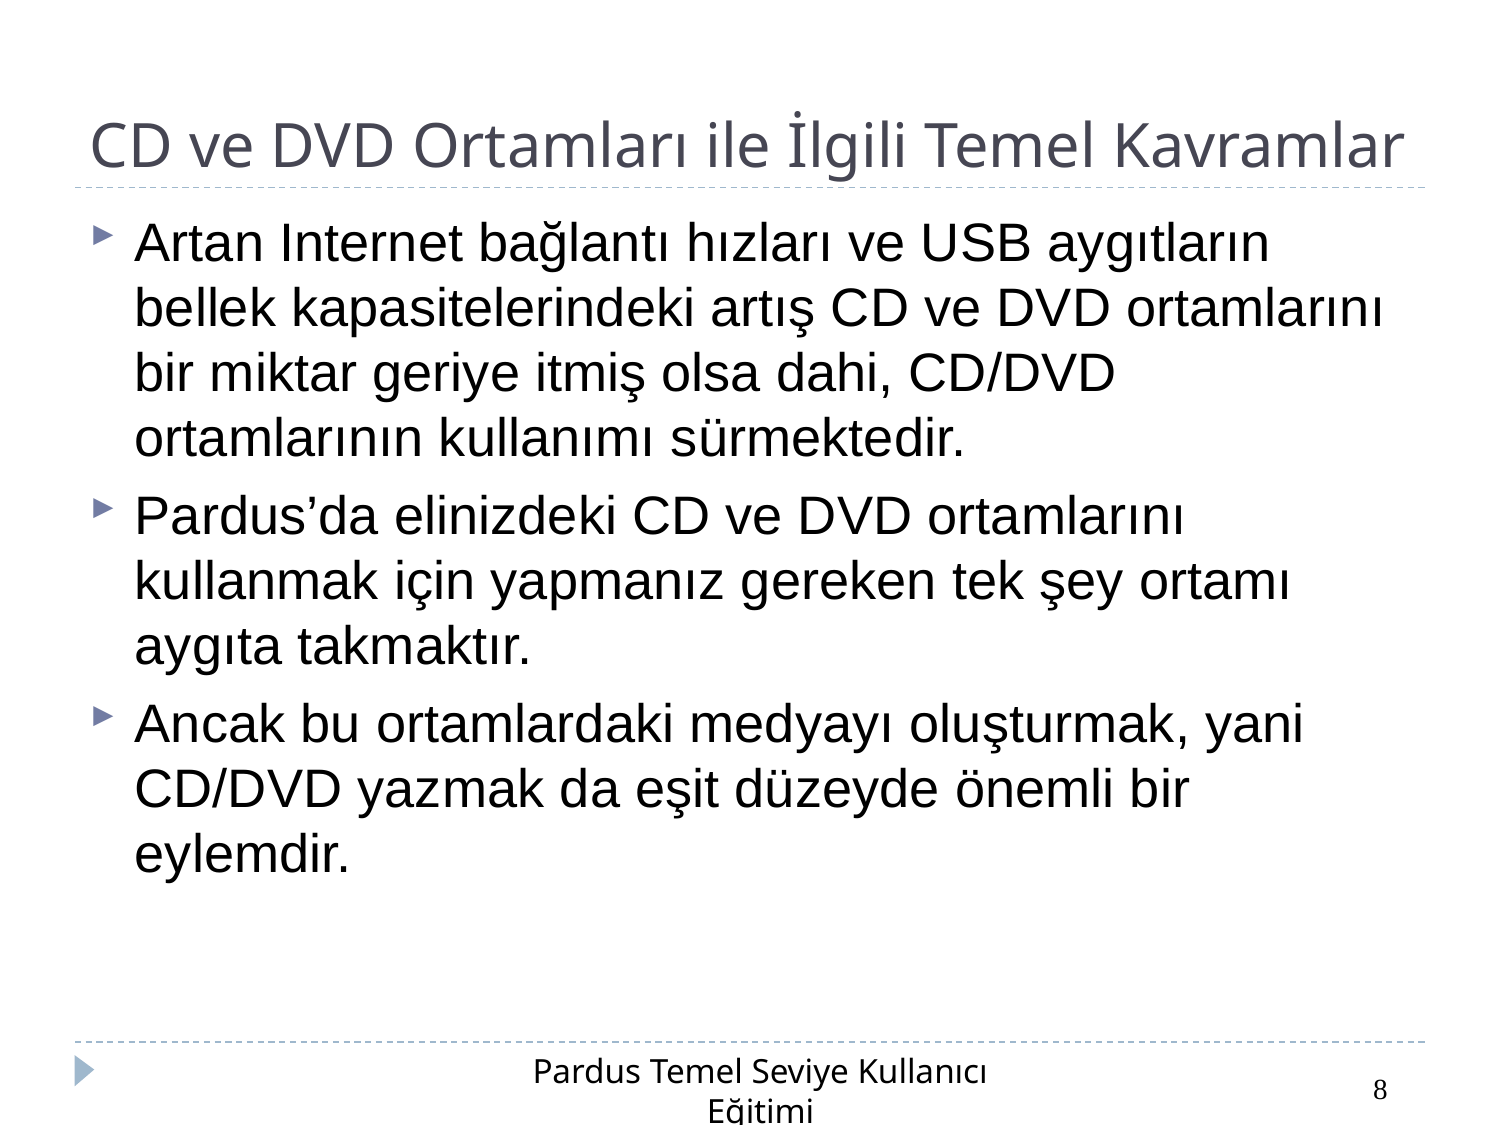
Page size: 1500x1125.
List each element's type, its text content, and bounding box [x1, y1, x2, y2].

title CD ve DVD Ortamları ile İlgili Temel Kavramlar [75, 24, 1425, 188]
list Artan Internet bağlantı hızları ve USB aygıtların bellek kapasitelerindeki artış CD ve DVD ortamlarını bir miktar geriye itmiş olsa dahi, CD/DVD ortamlarının kullanımı sürmektedir. Pardus’da elinizdeki CD ve DVD ortamlarını kullanmak için yapmanız gereken tek şey ortamı aygıta takmaktır. Ancak bu ortamlardaki medyayı oluşturmak, yani CD/DVD yazmak da eşit düzeyde önemli bir eylemdir. [75, 200, 1425, 1010]
